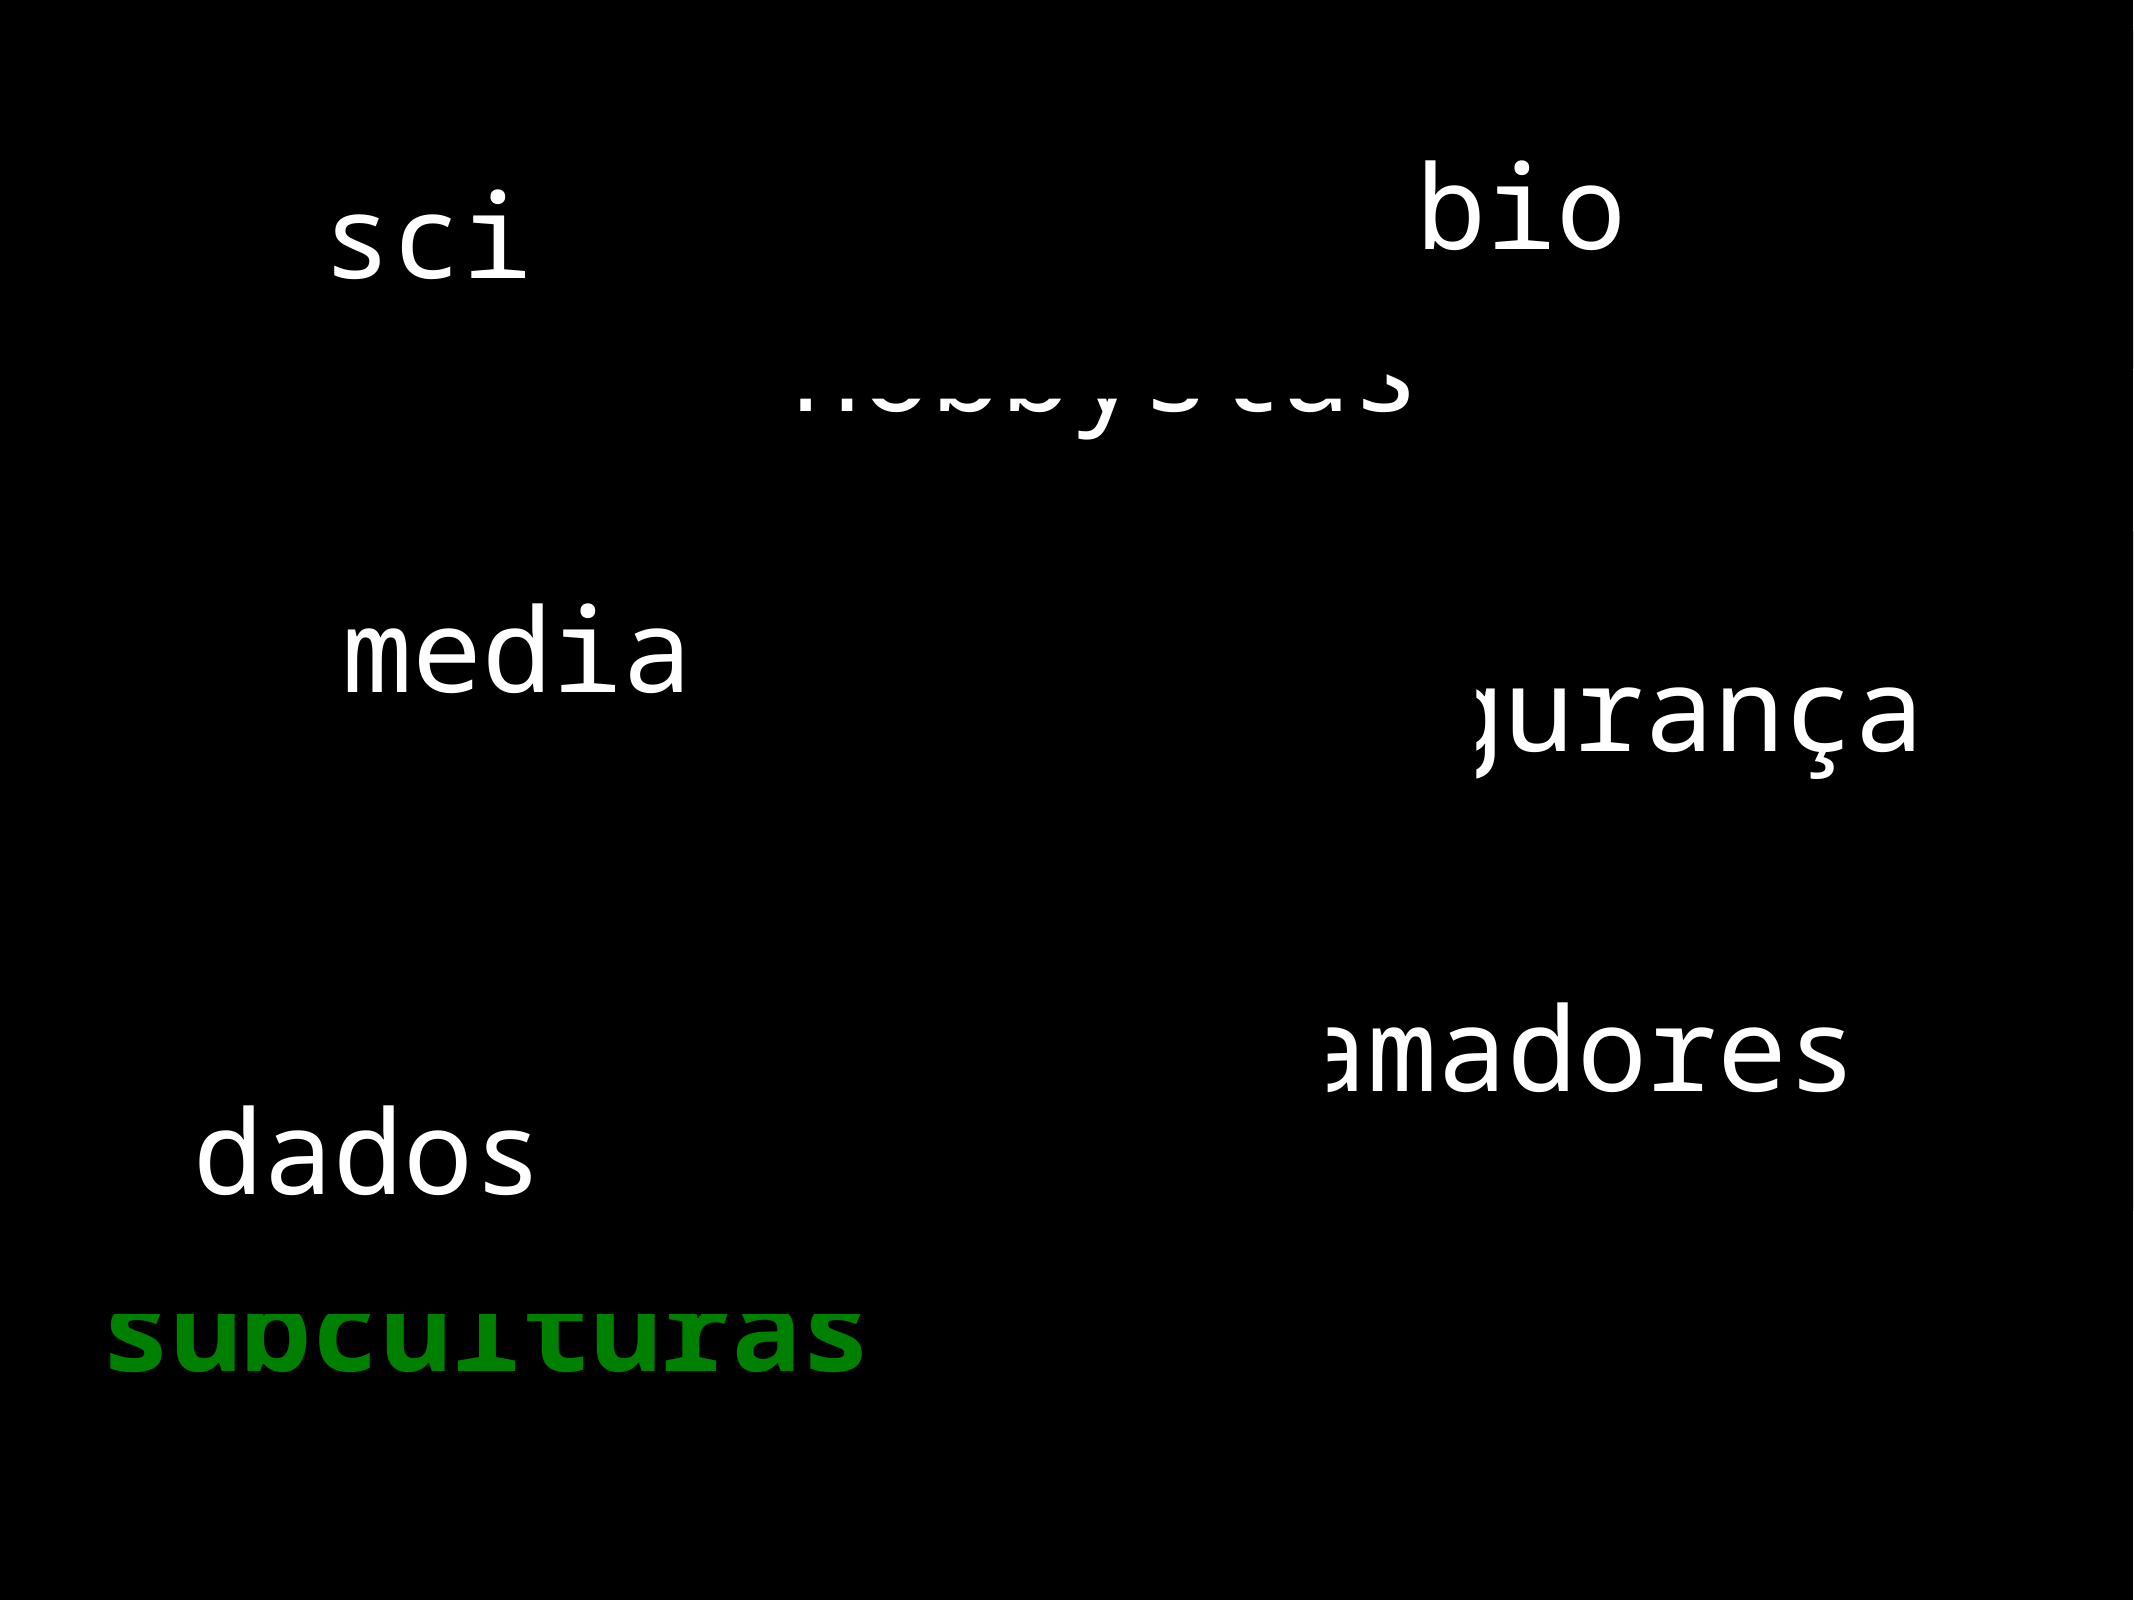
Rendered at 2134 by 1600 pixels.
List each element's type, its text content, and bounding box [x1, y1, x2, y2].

title dados [0, 974, 1328, 1314]
title hobbystas [147, 370, 2066, 532]
title sci [0, 59, 1387, 399]
title programadores [442, 871, 2134, 1211]
title bio [562, 29, 2134, 370]
title segurança [650, 531, 2134, 871]
title subculturas [0, 1211, 1446, 1492]
title media [0, 472, 1477, 812]
